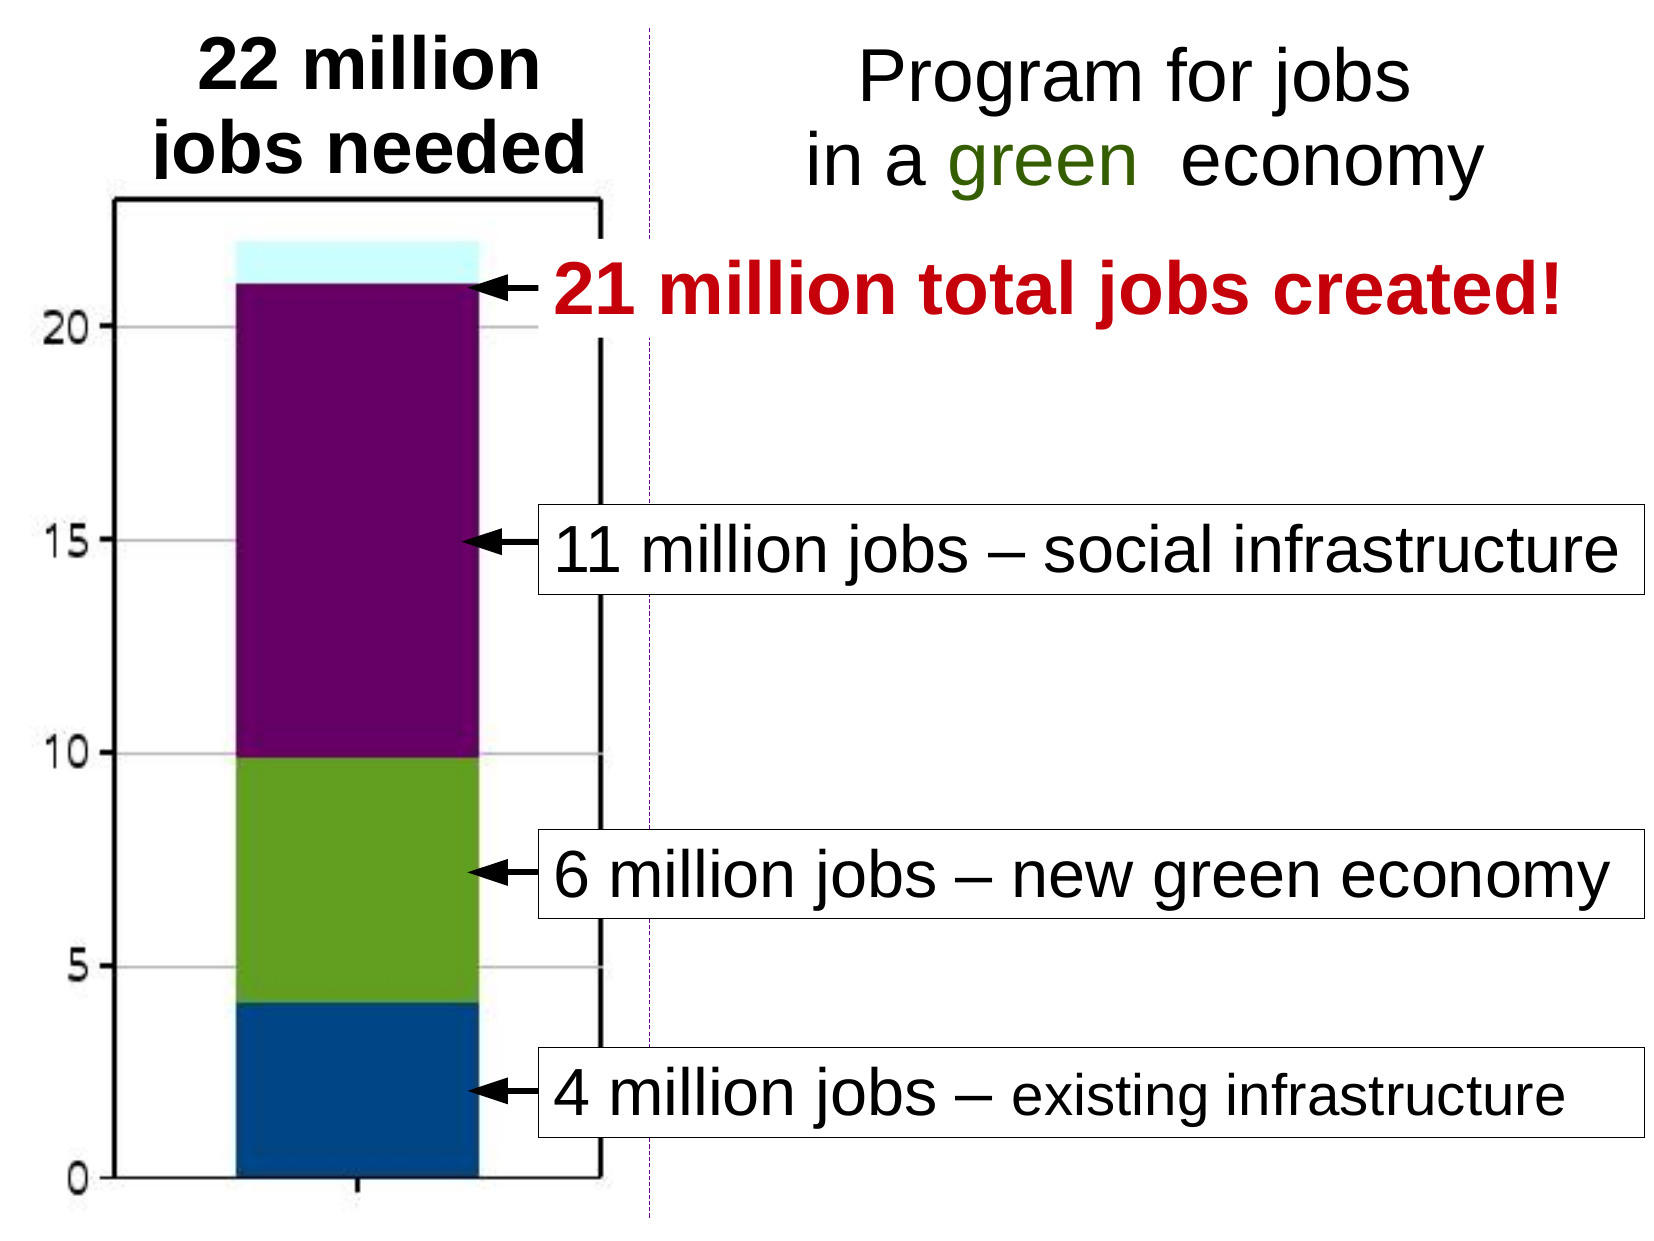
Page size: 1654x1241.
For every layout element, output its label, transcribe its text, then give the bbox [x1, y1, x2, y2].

picture [30, 179, 616, 1231]
text_box 4 million jobs – existing infrastructure [538, 1047, 1645, 1138]
text_box 21 million total jobs created! [538, 238, 1621, 338]
text_box 22 million jobs needed [126, 13, 614, 179]
text_box Program for jobs in a green economy [675, 26, 1616, 210]
text_box 11 million jobs – social infrastructure [538, 504, 1645, 595]
text_box 6 million jobs – new green economy [538, 829, 1645, 919]
